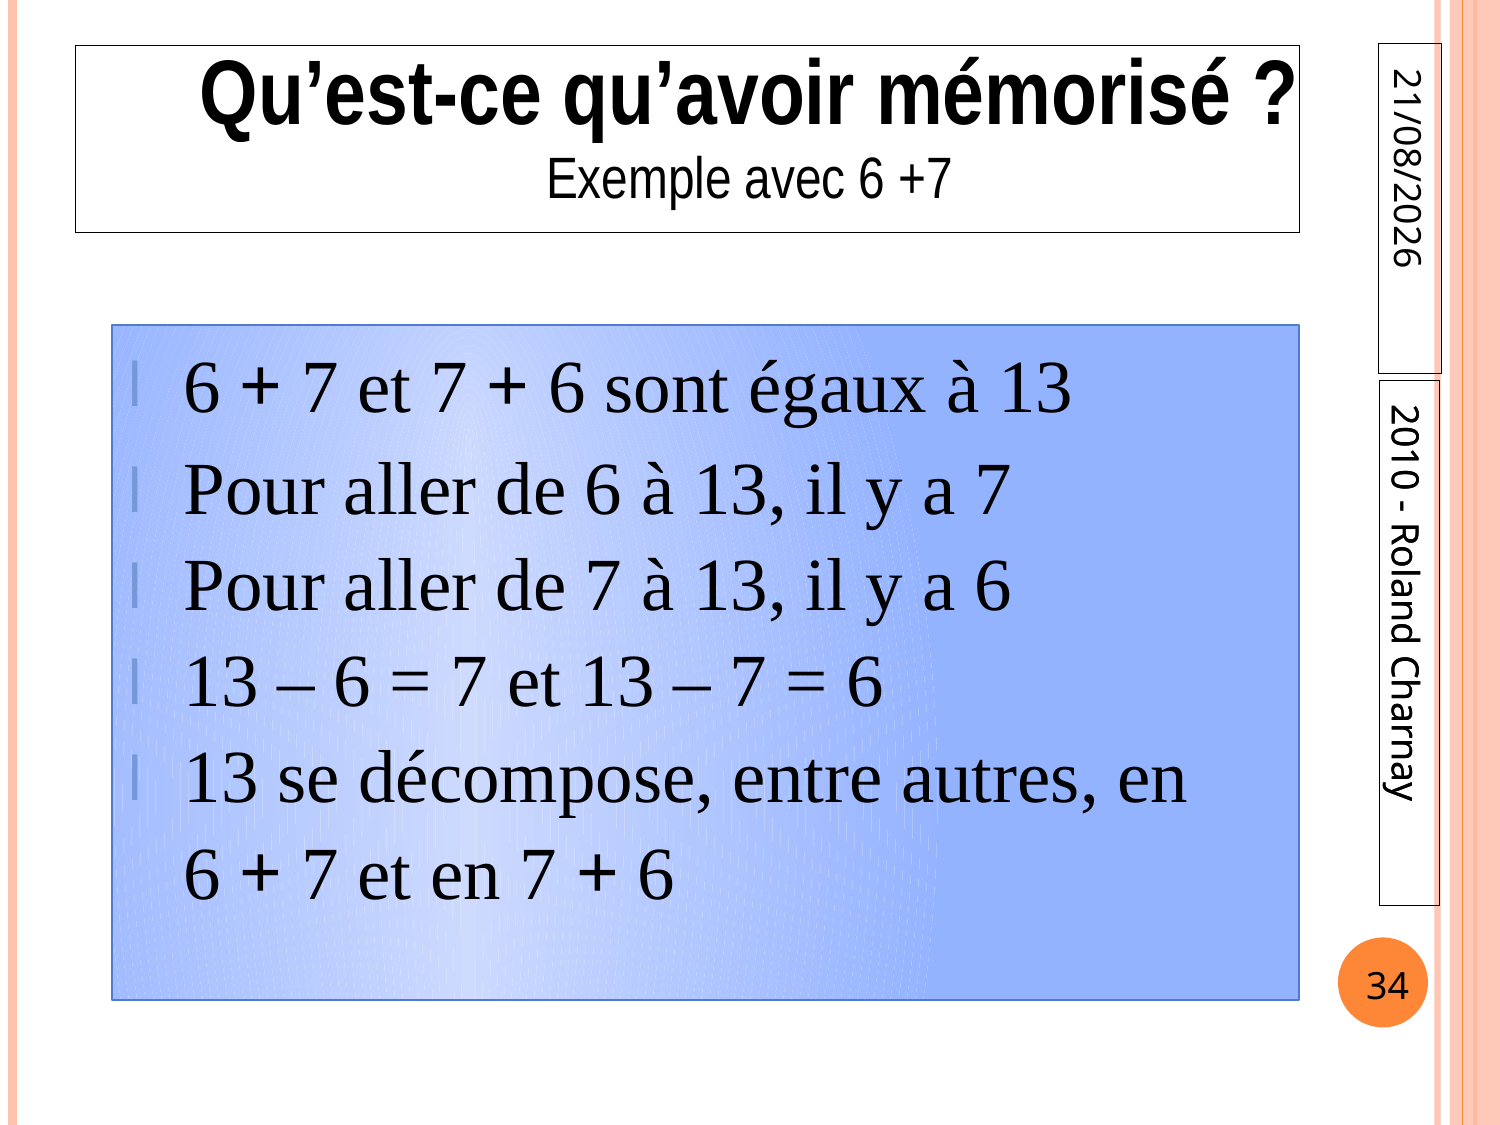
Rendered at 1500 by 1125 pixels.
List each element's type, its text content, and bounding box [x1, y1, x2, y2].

footer 2010 - Roland Charnay [1379, 380, 1440, 906]
text_box 6 + 7 et 7 + 6 sont égaux à 13 Pour aller de 6 à 13, il y a 7 Pour aller de 7 à 13, il y a 6 13 – 6 = 7 et 13 – 7 = 6 13 se décompose, entre autres, en 6 + 7 et en 7 + 6 [112, 324, 1300, 1000]
title [75, 45, 1300, 233]
text_box Qu’est-ce qu’avoir mémorisé ? Exemple avec 6 +7 [112, 30, 1388, 232]
text_box <numéro> [1351, 952, 1452, 1038]
